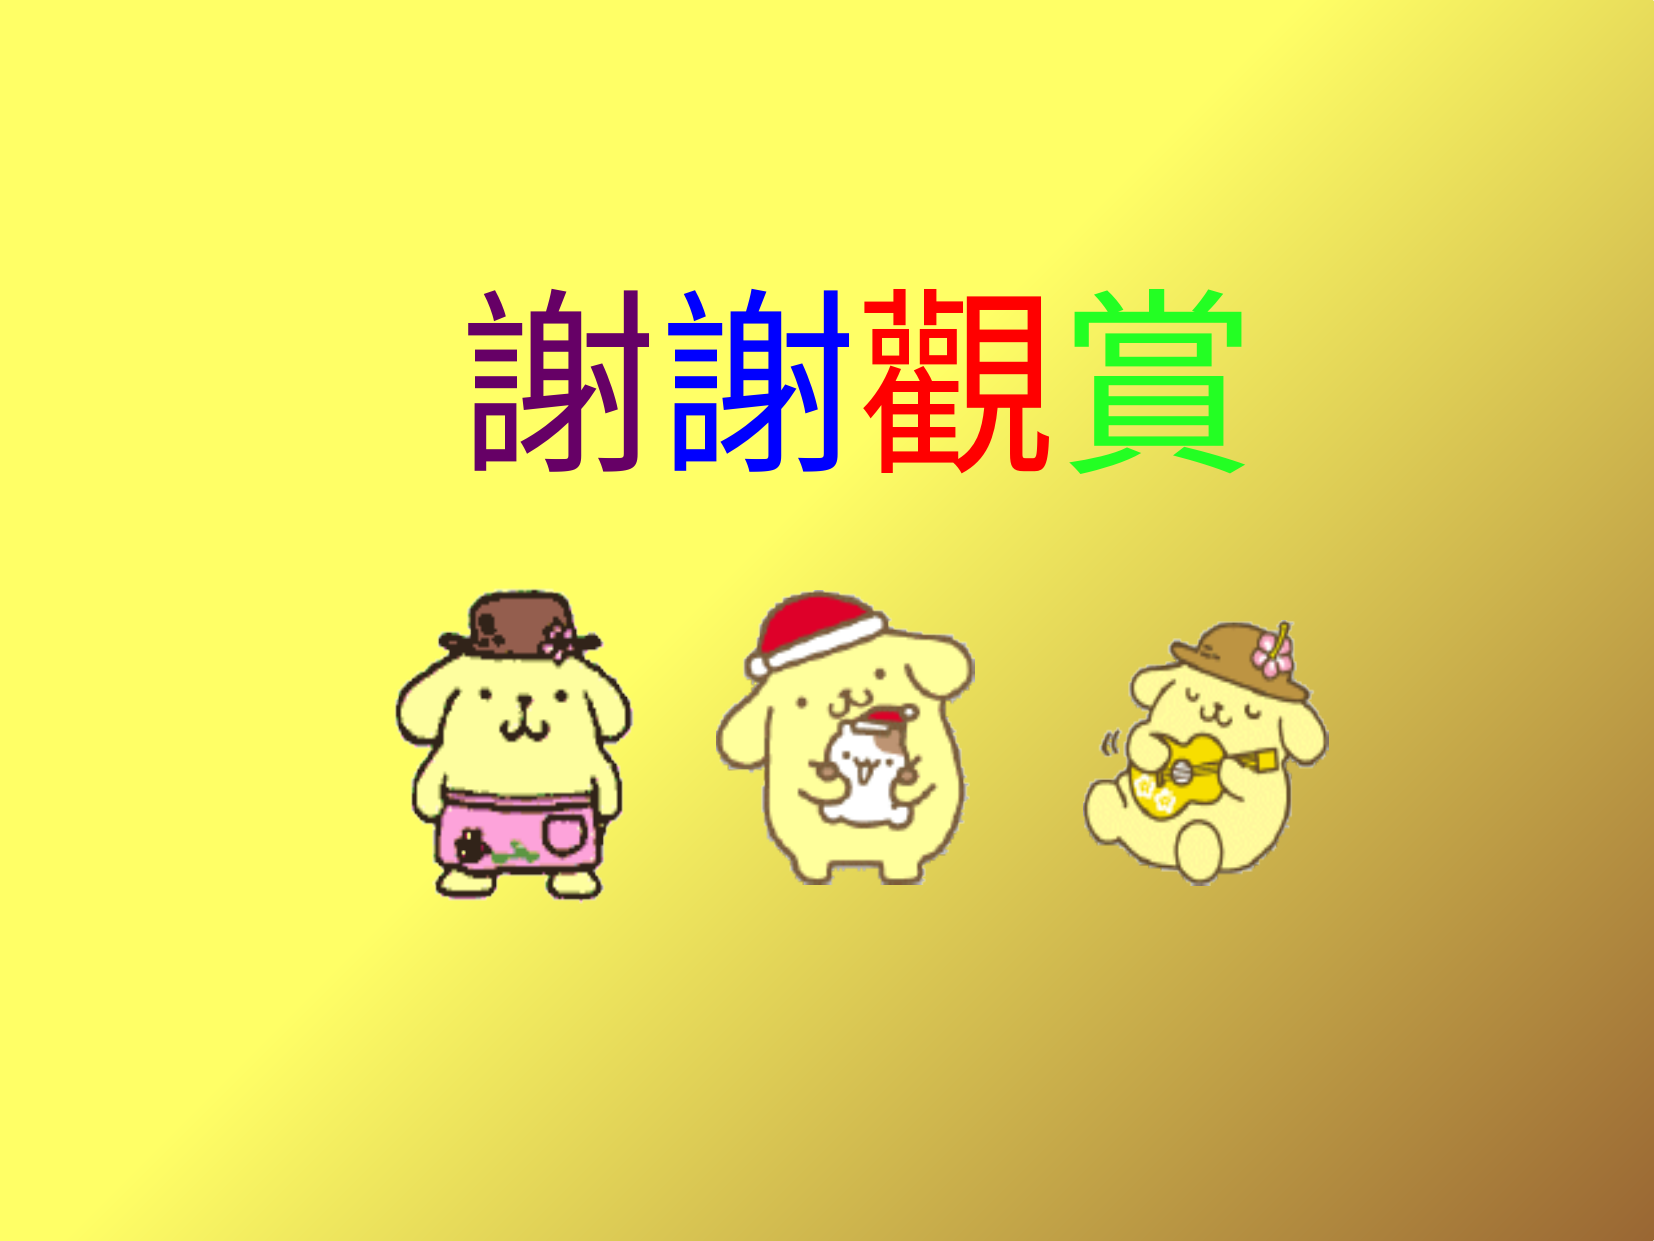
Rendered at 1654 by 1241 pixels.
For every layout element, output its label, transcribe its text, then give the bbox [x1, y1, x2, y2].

picture [1083, 620, 1329, 886]
picture [383, 560, 650, 916]
picture [716, 590, 975, 885]
text_box 謝謝觀賞 [442, 217, 1654, 473]
